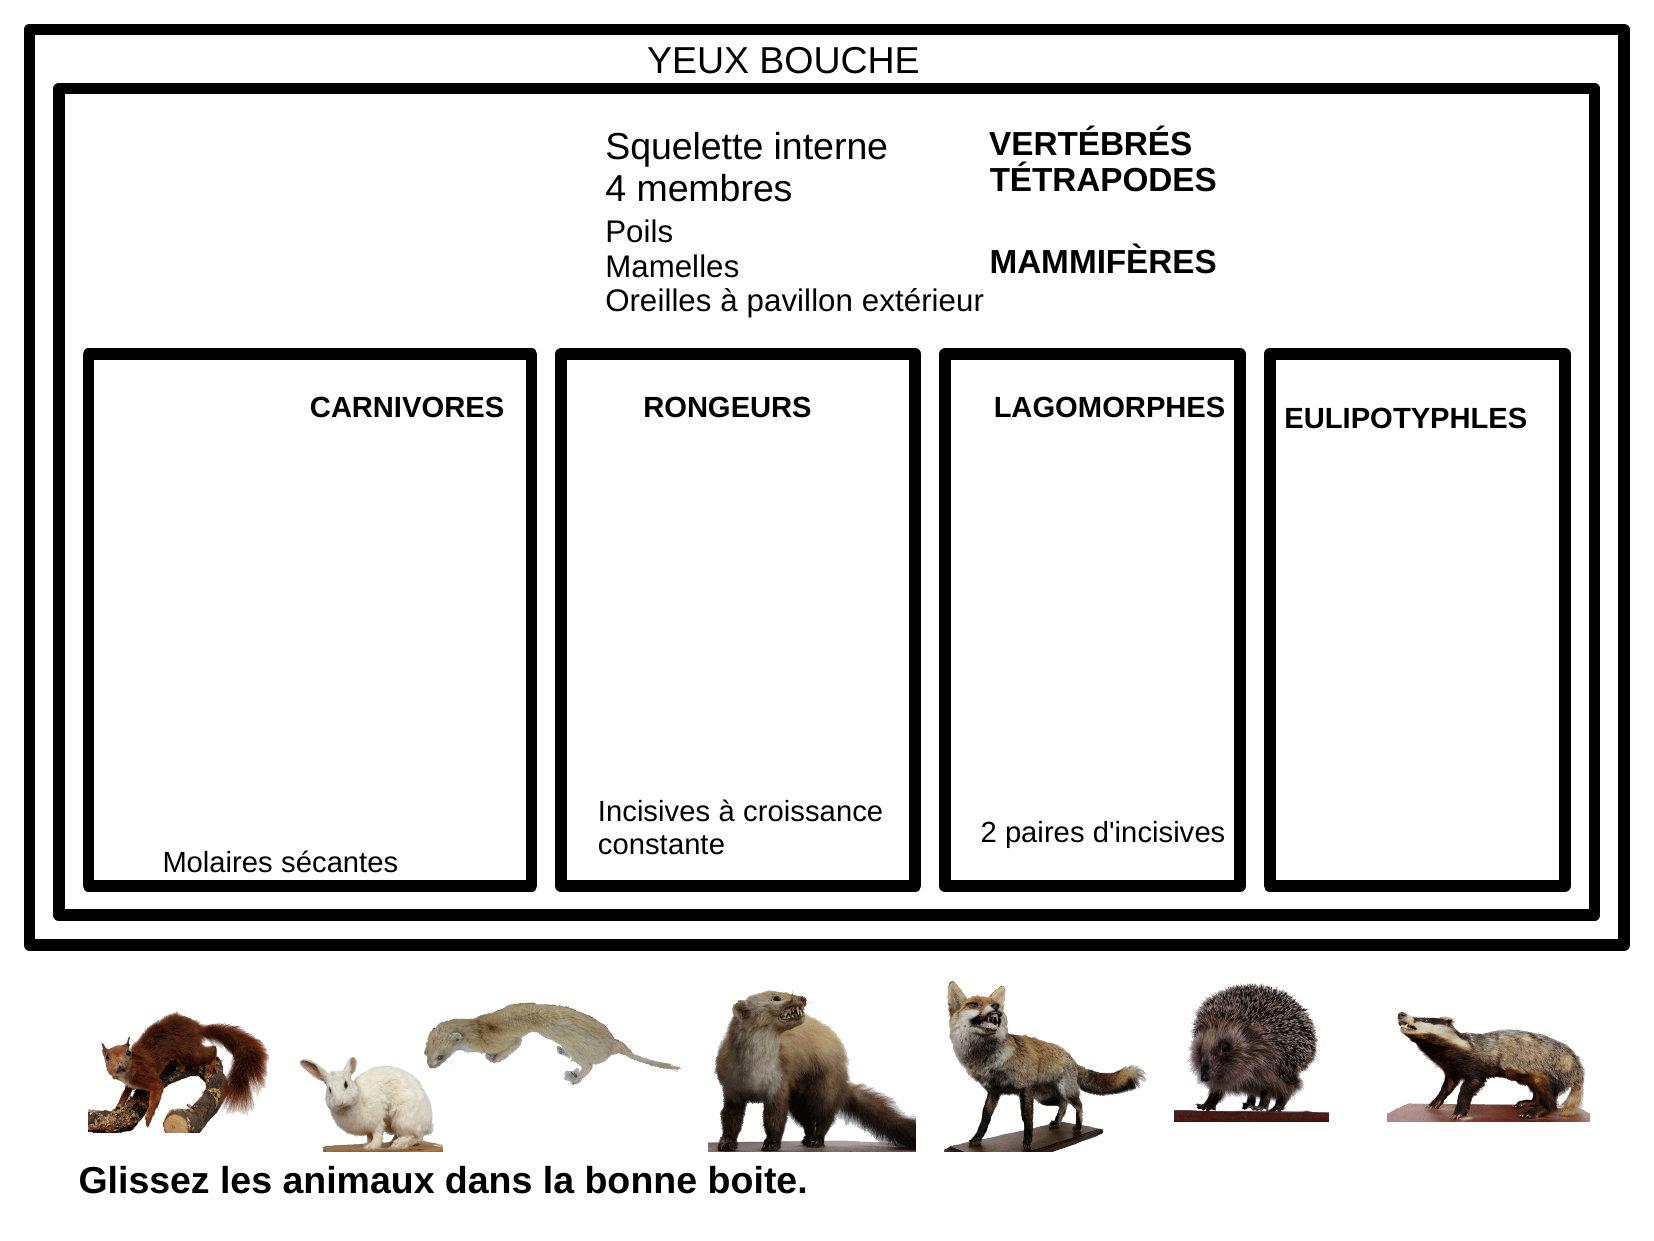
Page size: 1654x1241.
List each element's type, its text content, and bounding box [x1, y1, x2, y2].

picture [708, 974, 916, 1152]
picture [295, 1001, 685, 1152]
text_box LAGOMORPHES [979, 383, 1241, 433]
text_box EULIPOTYPHLES [1269, 394, 1543, 443]
text_box TÉTRAPODES [975, 153, 1241, 207]
text_box Poils Mamelles Oreilles à pavillon extérieur [590, 206, 1063, 326]
text_box RONGEURS [628, 383, 827, 433]
text_box MAMMIFÈRES [974, 236, 1241, 290]
text_box CARNIVORES [295, 383, 519, 433]
text_box Molaires sécantes [147, 838, 414, 886]
text_box YEUX BOUCHE [632, 31, 945, 83]
text_box 2 paires d'incisives [965, 808, 1241, 857]
text_box Squelette interne 4 membres [590, 118, 975, 206]
picture [944, 974, 1152, 1152]
picture [1174, 974, 1329, 1123]
picture [1387, 1003, 1590, 1123]
text_box Glissez les animaux dans la bonne boite. [63, 1152, 845, 1211]
text_box Incisives à croissance constante [583, 787, 898, 869]
text_box VERTÉBRÉS [974, 118, 1217, 172]
picture [88, 1003, 273, 1133]
